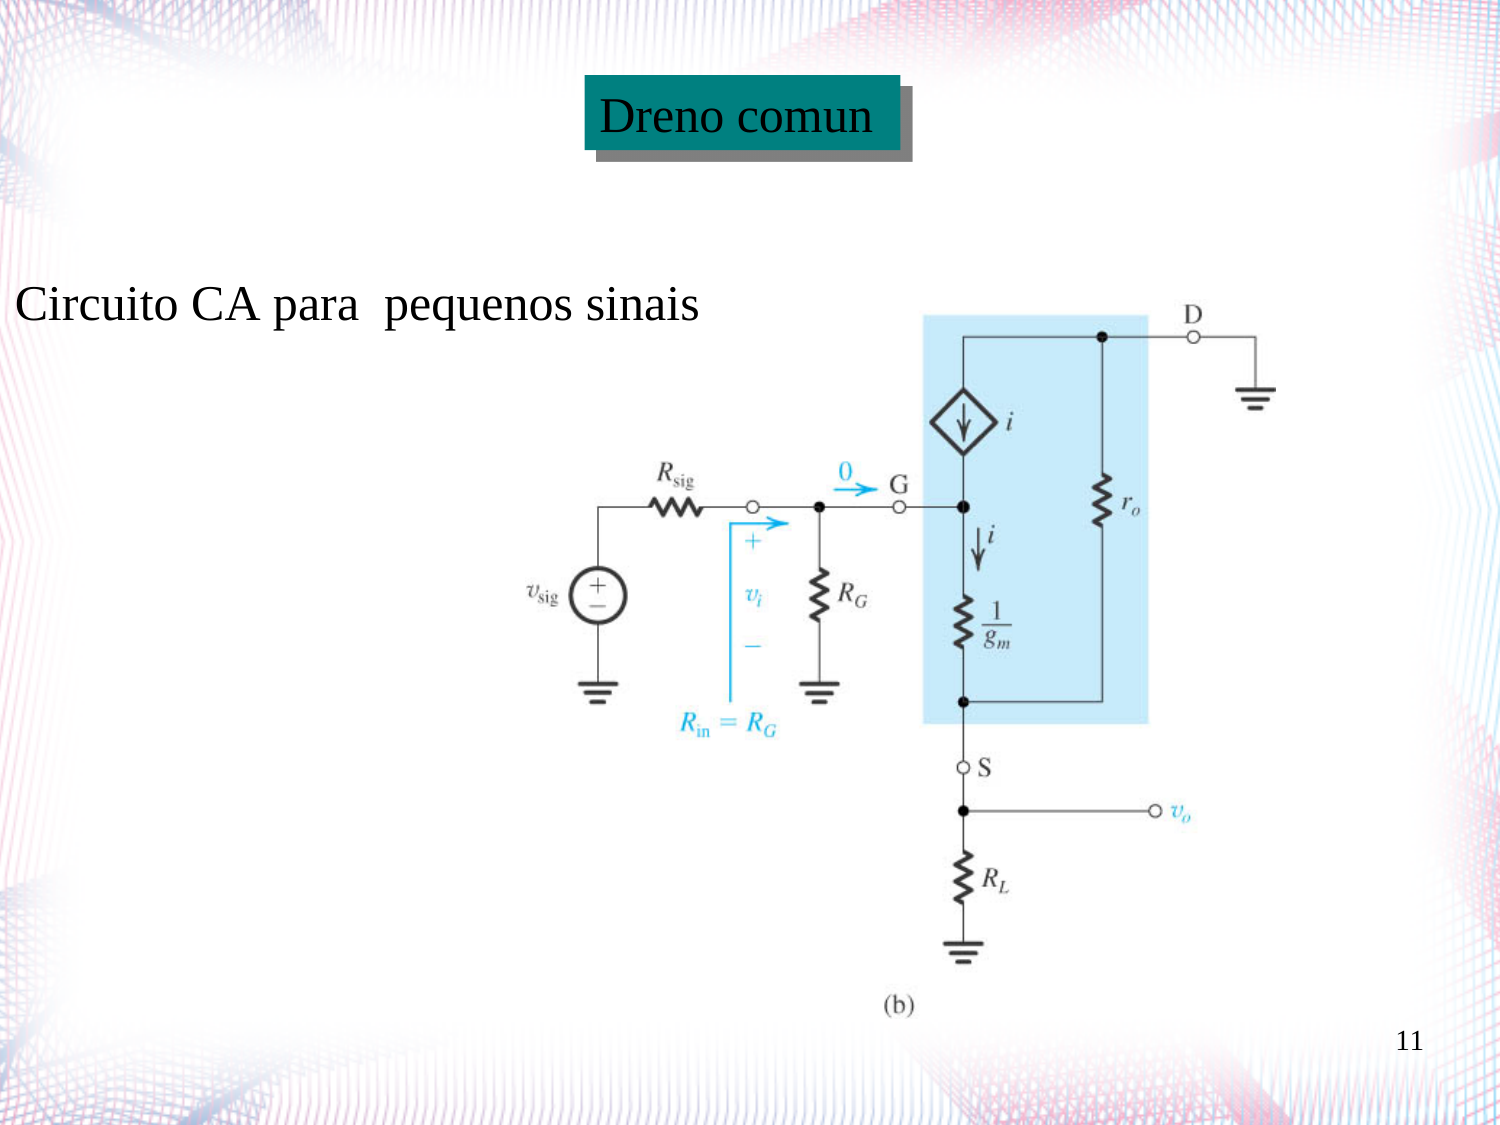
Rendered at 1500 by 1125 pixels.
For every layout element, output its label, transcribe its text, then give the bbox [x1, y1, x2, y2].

text_box Dreno comun [584, 75, 901, 151]
picture [0, 0, 1500, 1125]
text_box Circuito CA para pequenos sinais [0, 262, 751, 338]
